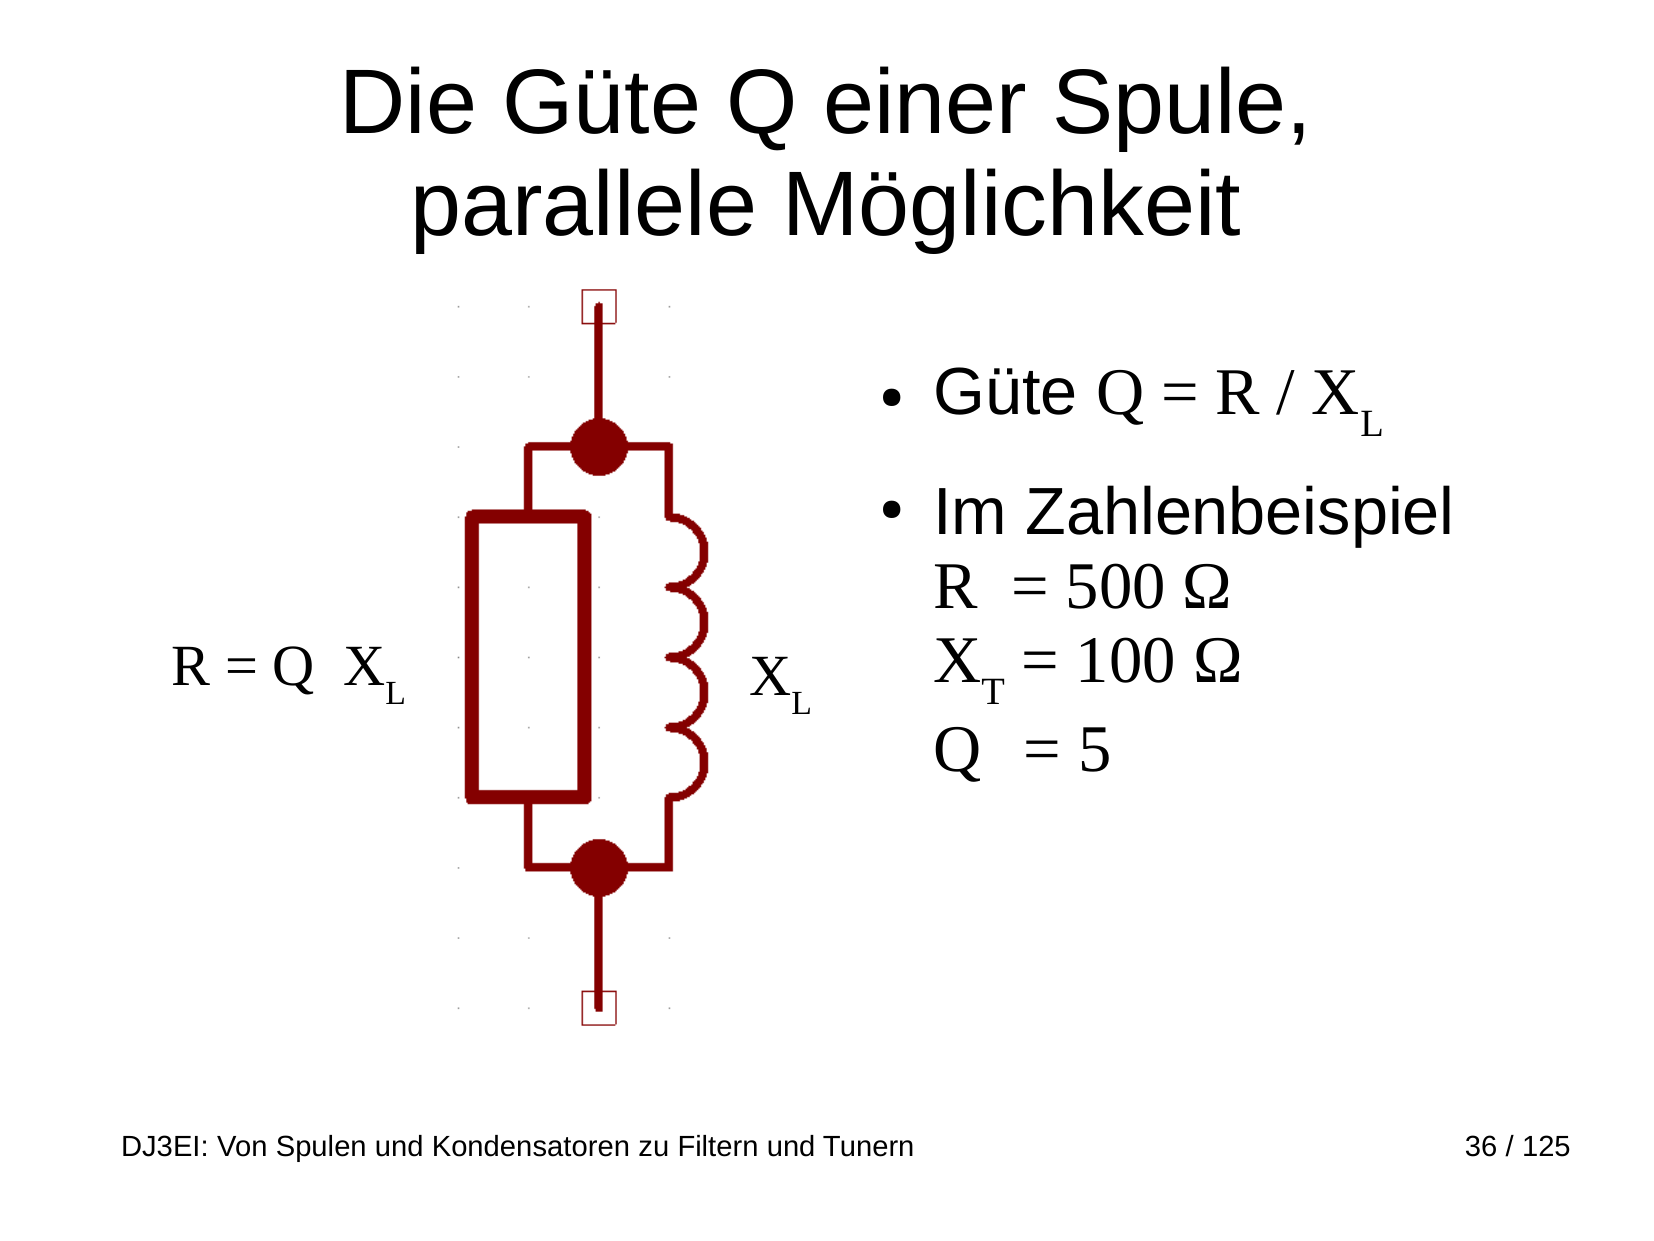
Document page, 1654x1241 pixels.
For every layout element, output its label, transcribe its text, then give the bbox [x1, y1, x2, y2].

title Die Güte Q einer Spule, parallele Möglichkeit [82, 49, 1571, 257]
picture [451, 281, 728, 1040]
text_box R = Q XL [157, 625, 438, 720]
list Güte Q = R / XL Im Zahlenbeispiel R = 500 Ω XT = 100 Ω Q = 5 [862, 354, 1501, 804]
text_box XL [734, 636, 827, 730]
